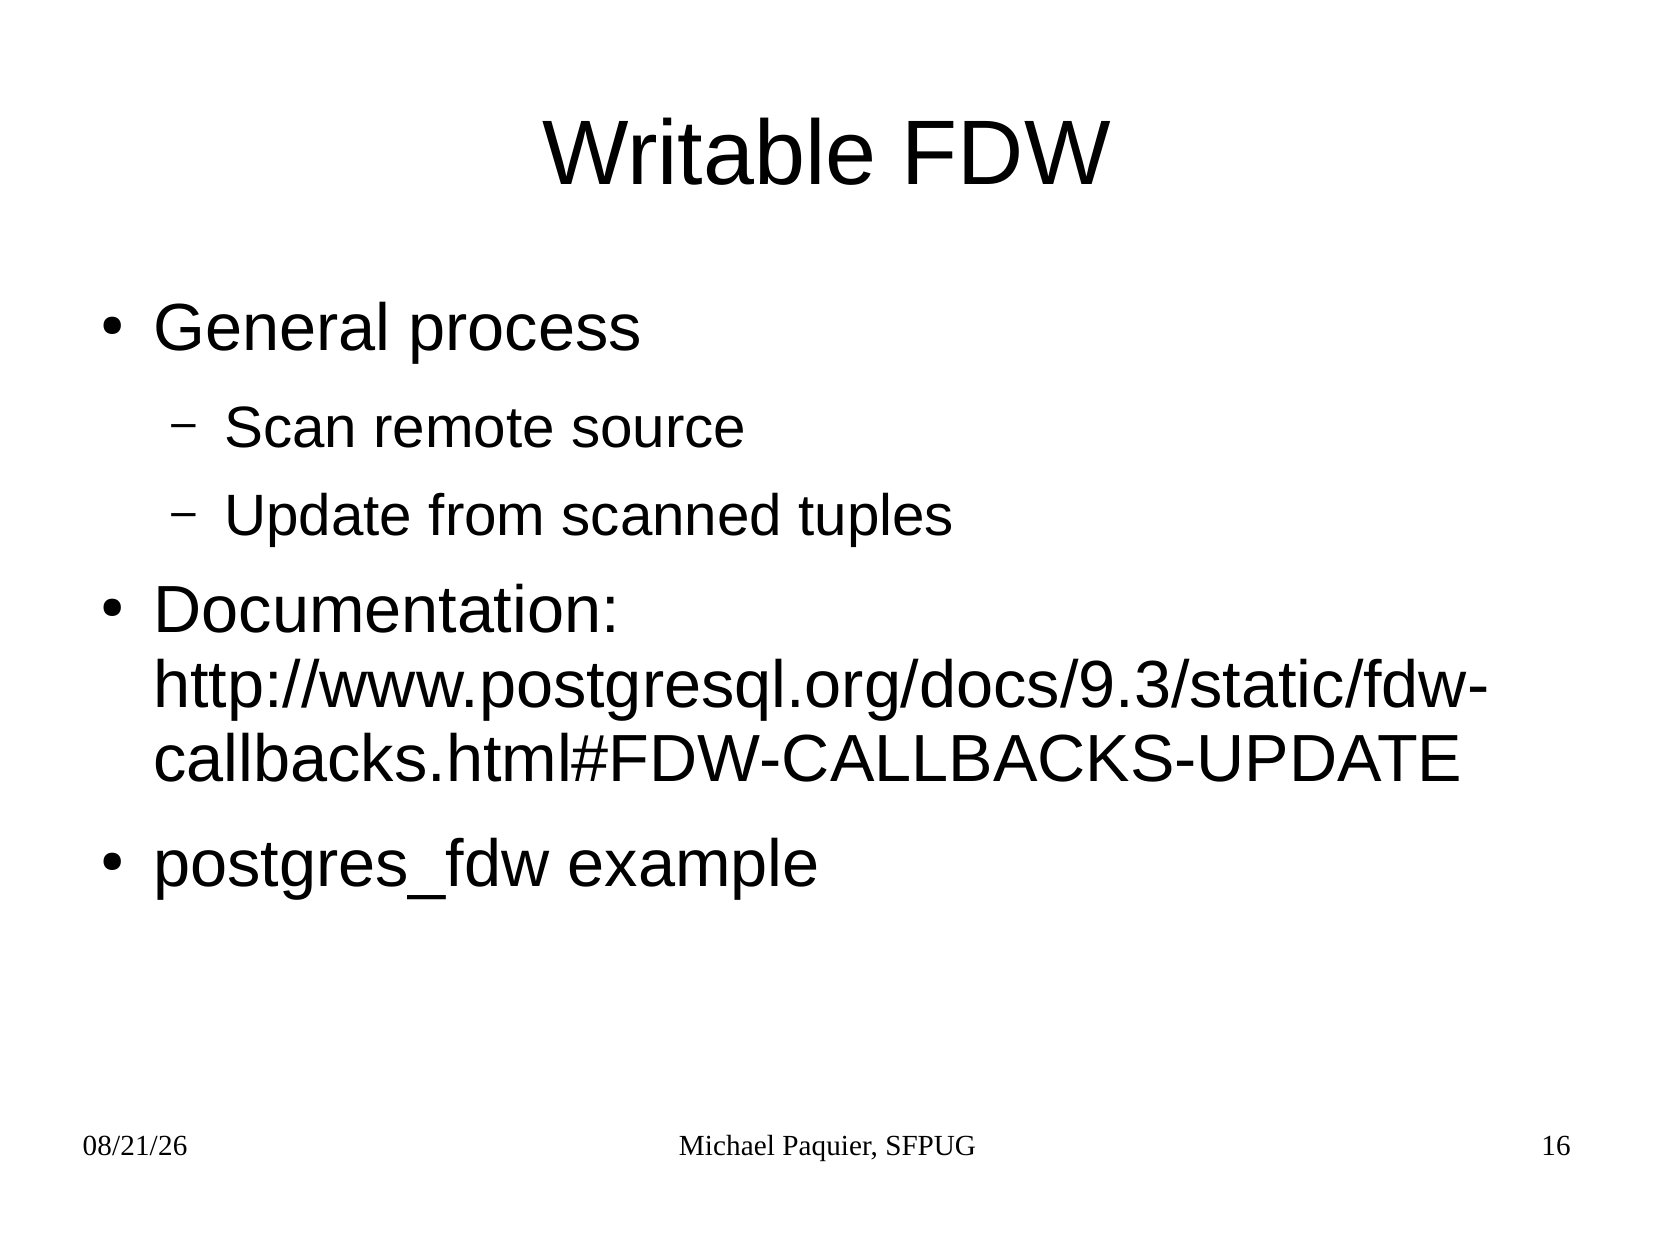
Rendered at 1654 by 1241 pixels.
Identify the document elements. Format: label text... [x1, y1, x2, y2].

title Writable FDW [82, 49, 1571, 257]
list General process Scan remote source Update from scanned tuples Documentation: http://www.postgresql.org/docs/9.3/static/fdw-callbacks.html#FDW-CALLBACKS-UPDATE postgres_fdw example [82, 290, 1571, 1010]
